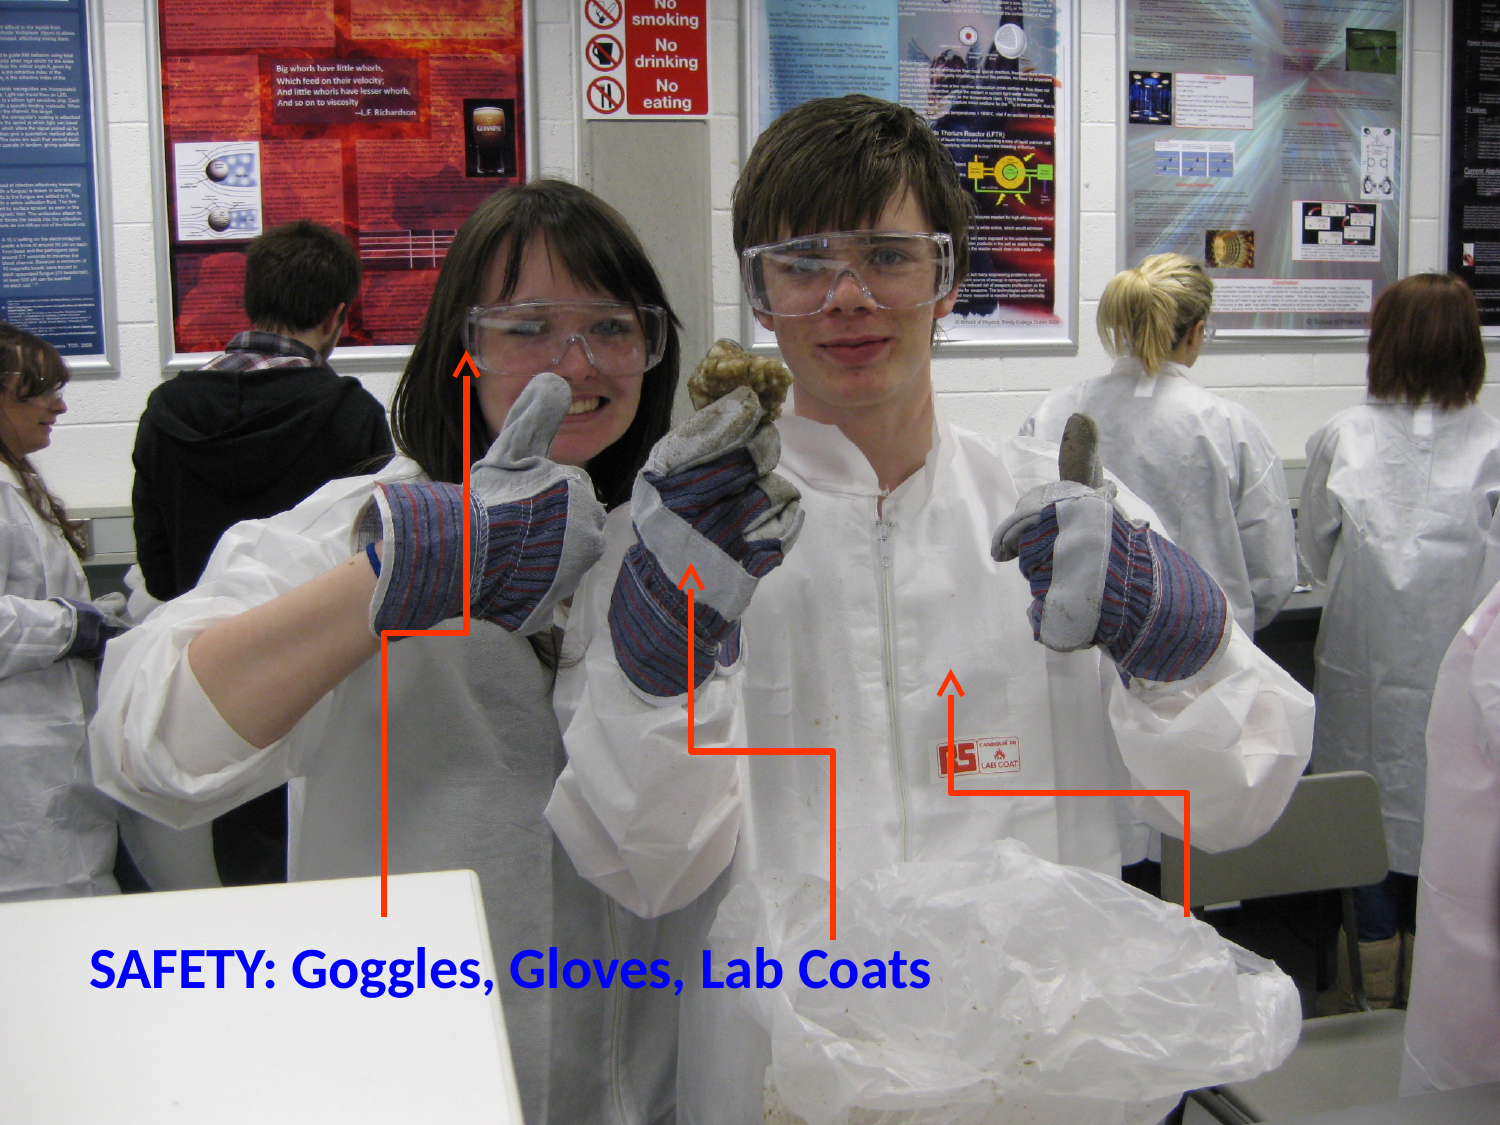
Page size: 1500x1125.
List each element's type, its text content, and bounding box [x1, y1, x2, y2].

text_box SAFETY: Goggles, Gloves, Lab Coats [74, 937, 1500, 1004]
picture [0, 0, 1500, 1125]
